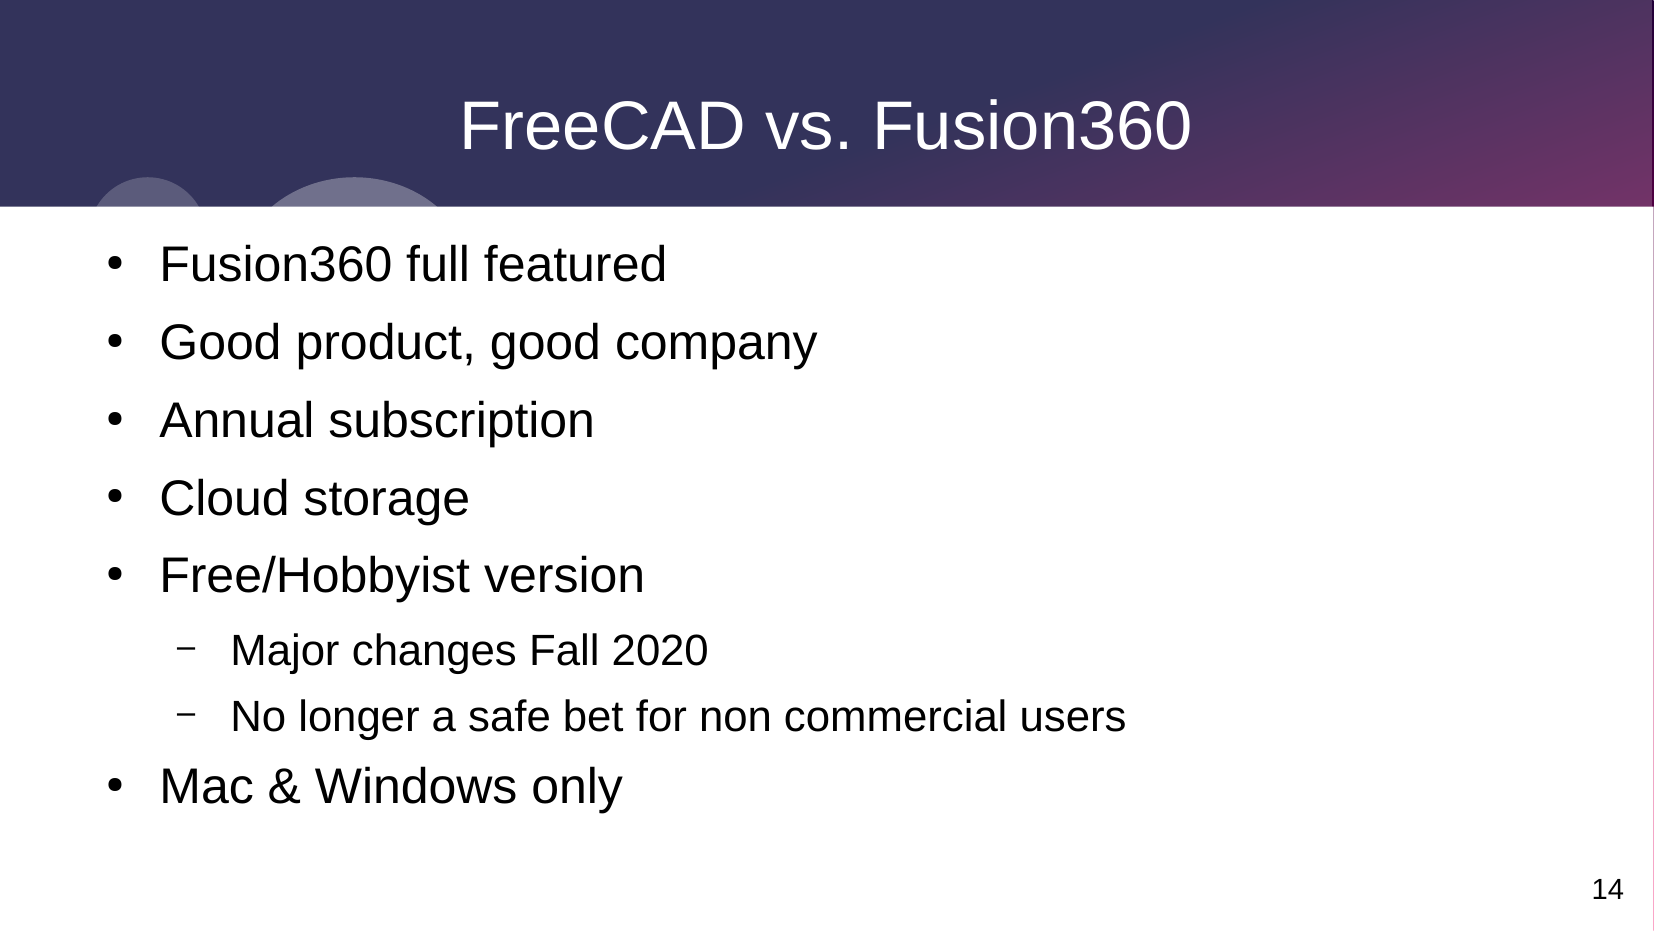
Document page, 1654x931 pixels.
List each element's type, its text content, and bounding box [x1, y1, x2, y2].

title FreeCAD vs. Fusion360 [88, 44, 1565, 207]
list Fusion360 full featured Good product, good company Annual subscription Cloud storage Free/Hobbyist version Major changes Fall 2020 No longer a safe bet for non commercial users Mac & Windows only [88, 236, 1565, 827]
